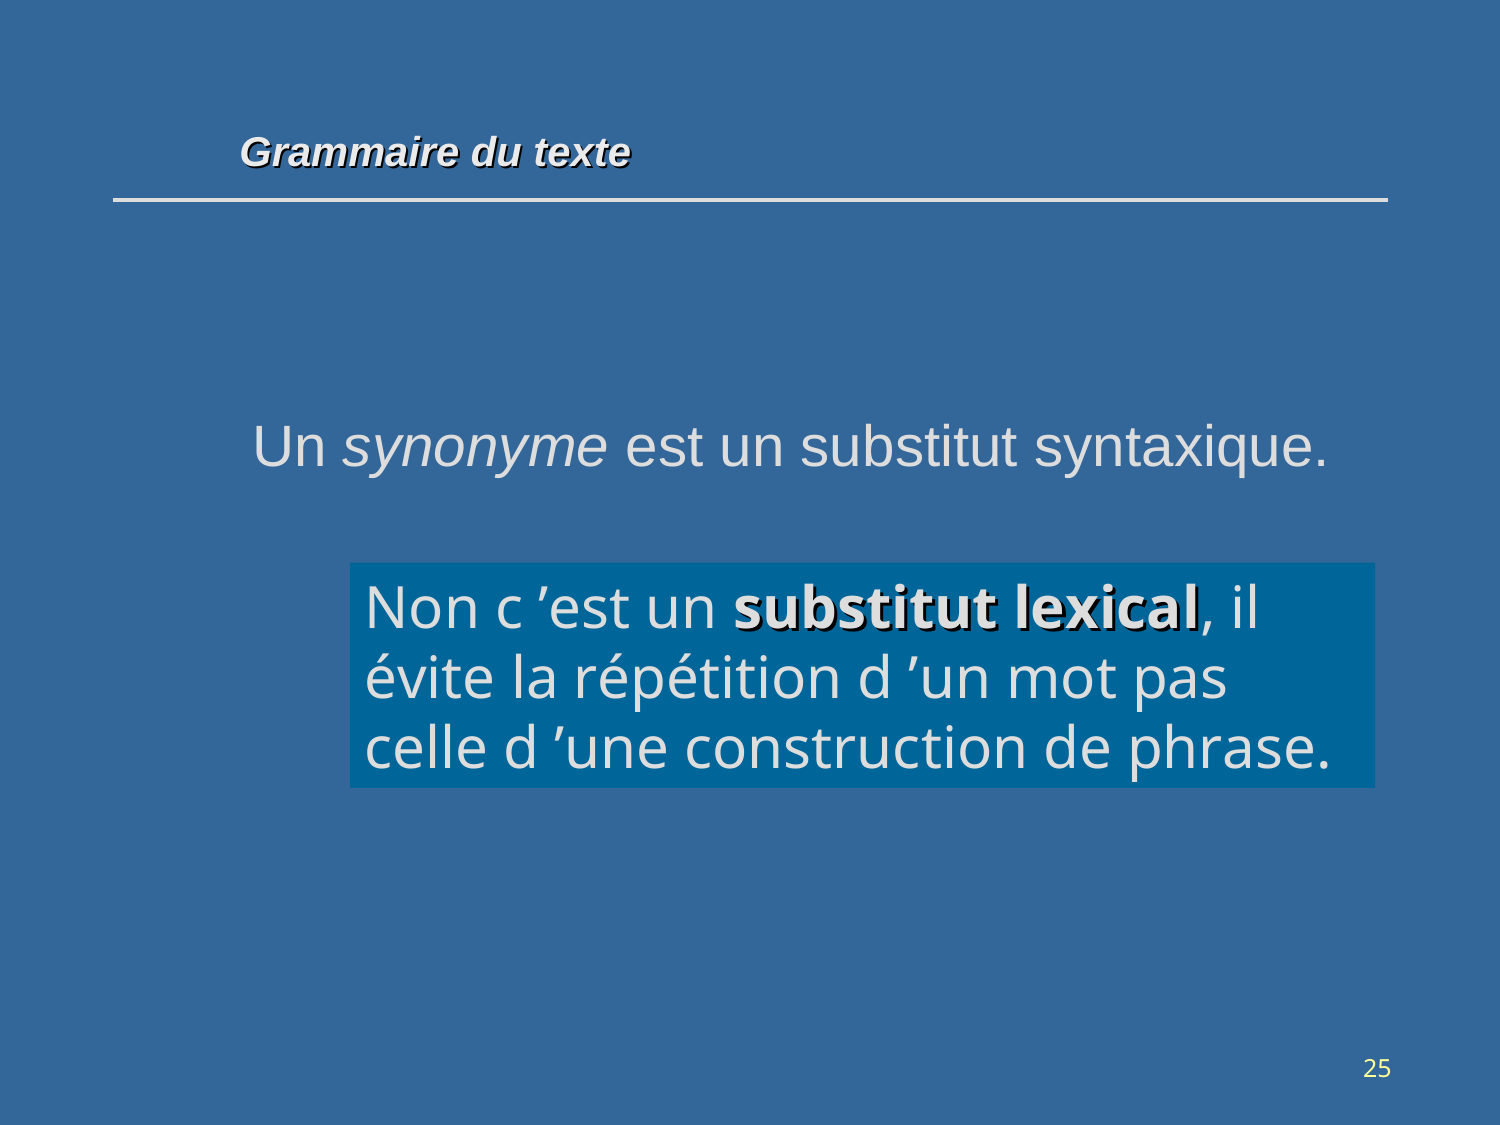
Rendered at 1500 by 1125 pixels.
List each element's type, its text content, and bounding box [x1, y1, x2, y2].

text_box Grammaire du texte [224, 116, 647, 183]
text_box Non c ’est un substitut lexical, il évite la répétition d ’un mot pas celle d ’une construction de phrase. [350, 562, 1376, 788]
text_box Un synonyme est un substitut syntaxique. Vrai / Faux [237, 399, 1375, 696]
